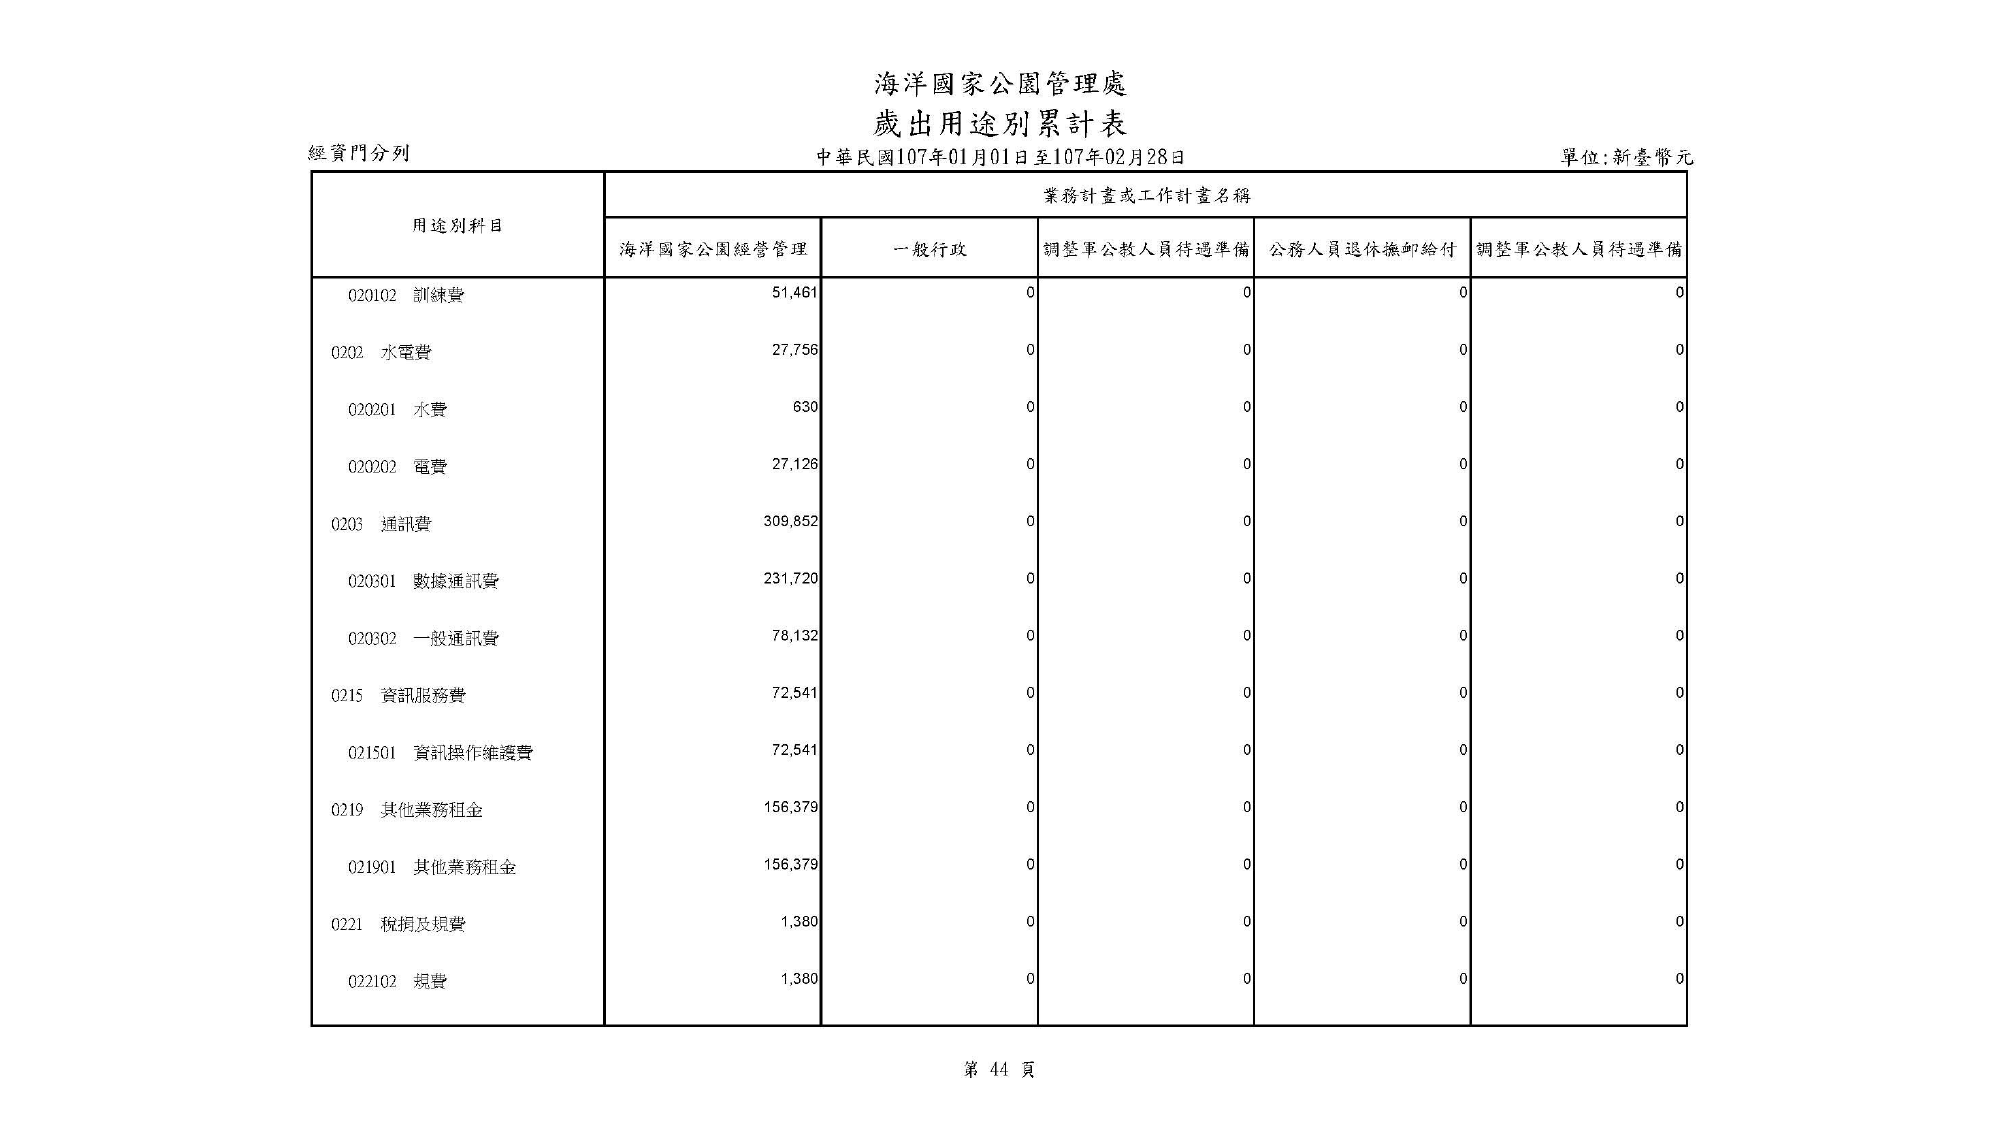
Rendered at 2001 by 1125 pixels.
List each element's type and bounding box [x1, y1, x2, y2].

picture [204, 0, 1796, 1125]
